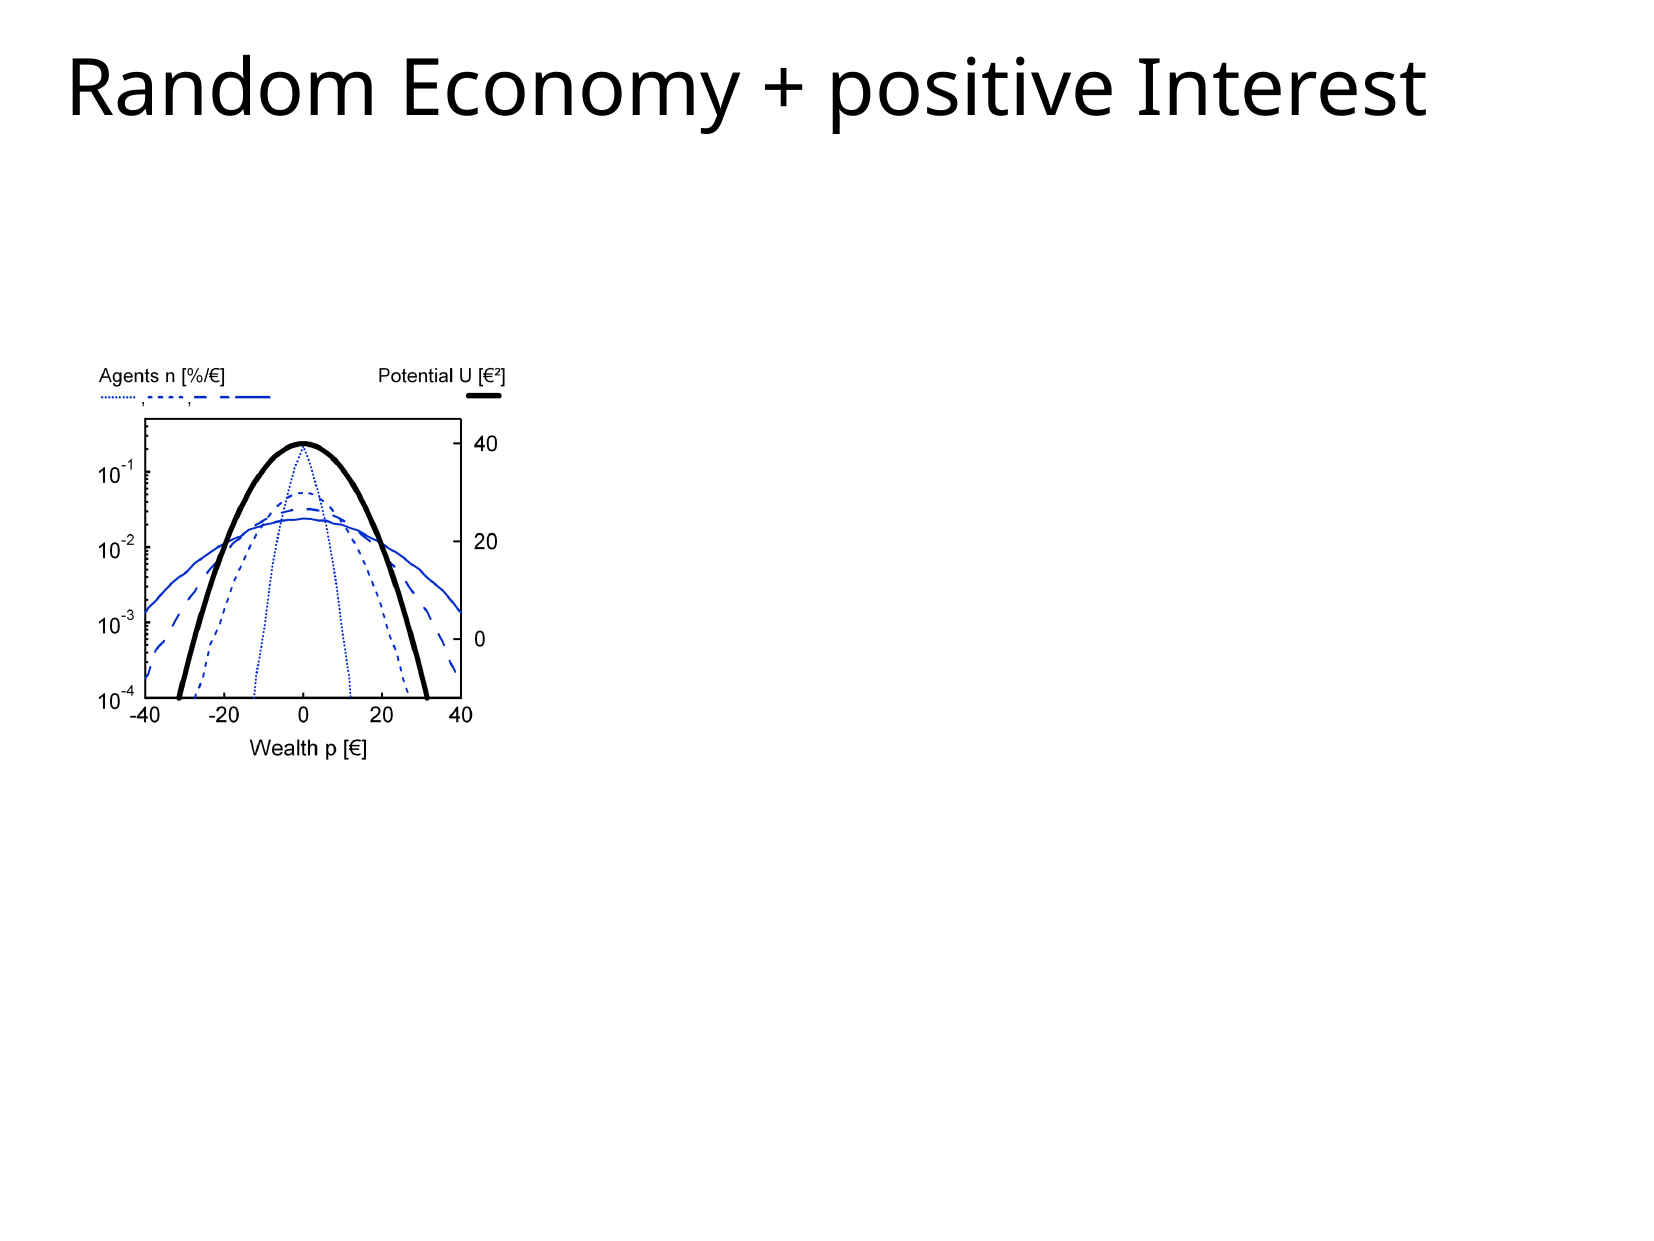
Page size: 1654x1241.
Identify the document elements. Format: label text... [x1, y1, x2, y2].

text_box Random Economy + positive Interest [65, 31, 1581, 128]
picture [83, 359, 510, 760]
